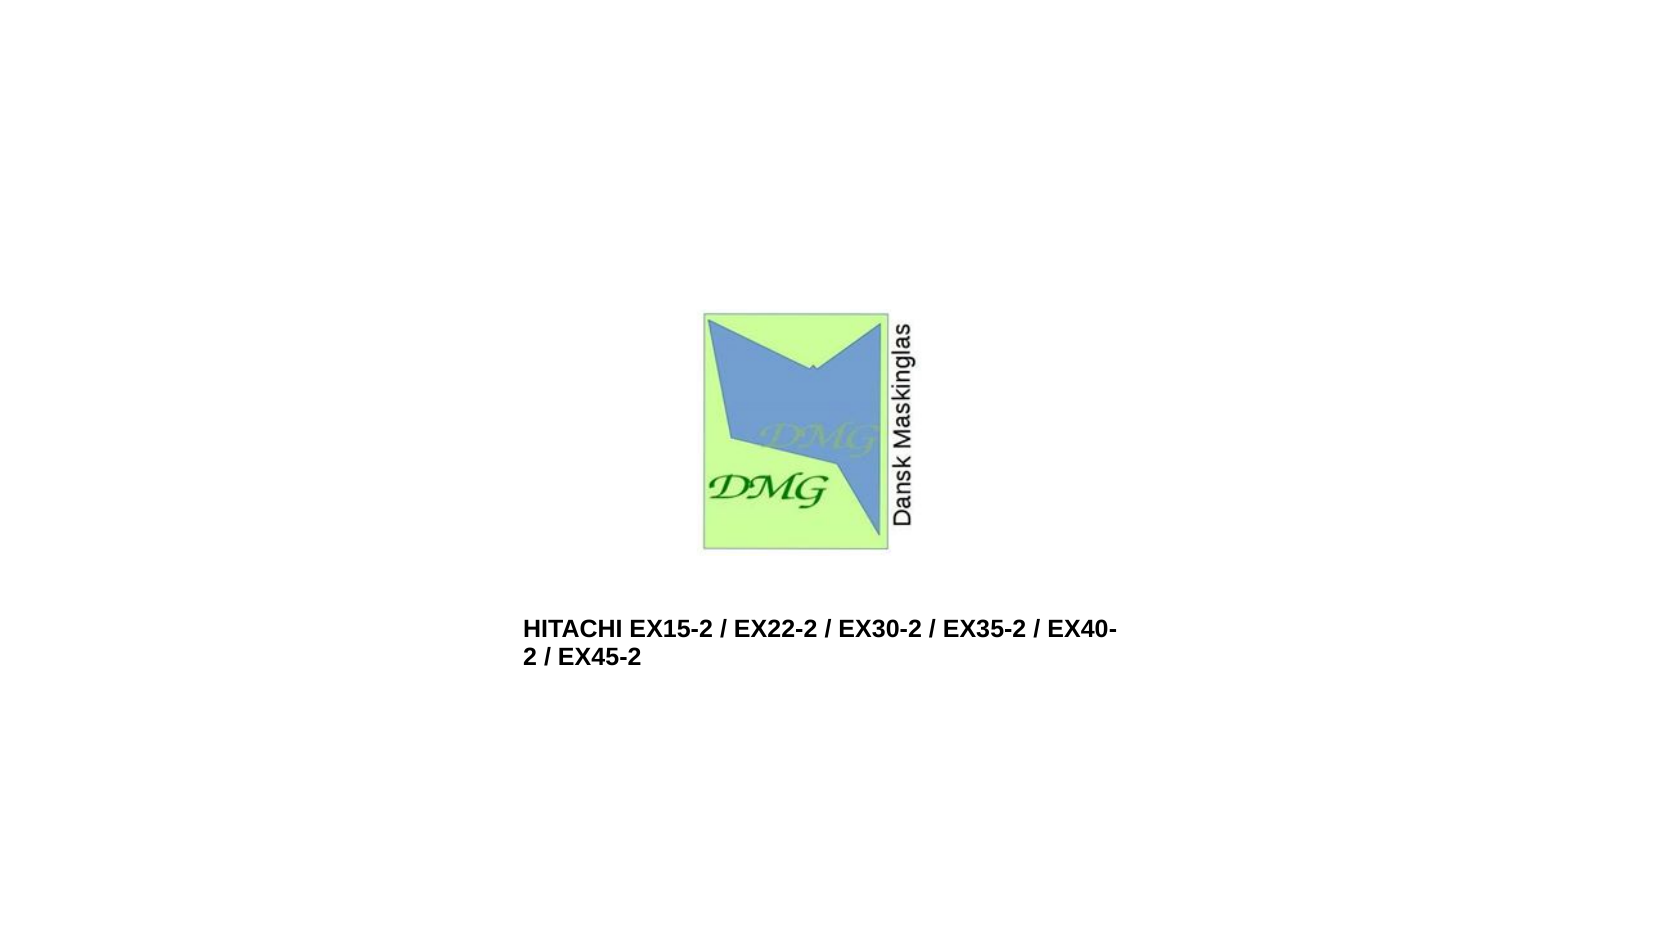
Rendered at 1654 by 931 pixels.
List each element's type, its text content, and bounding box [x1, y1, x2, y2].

text_box HITACHI EX15-2 / EX22-2 / EX30-2 / EX35-2 / EX40-2 / EX45-2 [508, 606, 1146, 726]
picture [696, 309, 922, 556]
